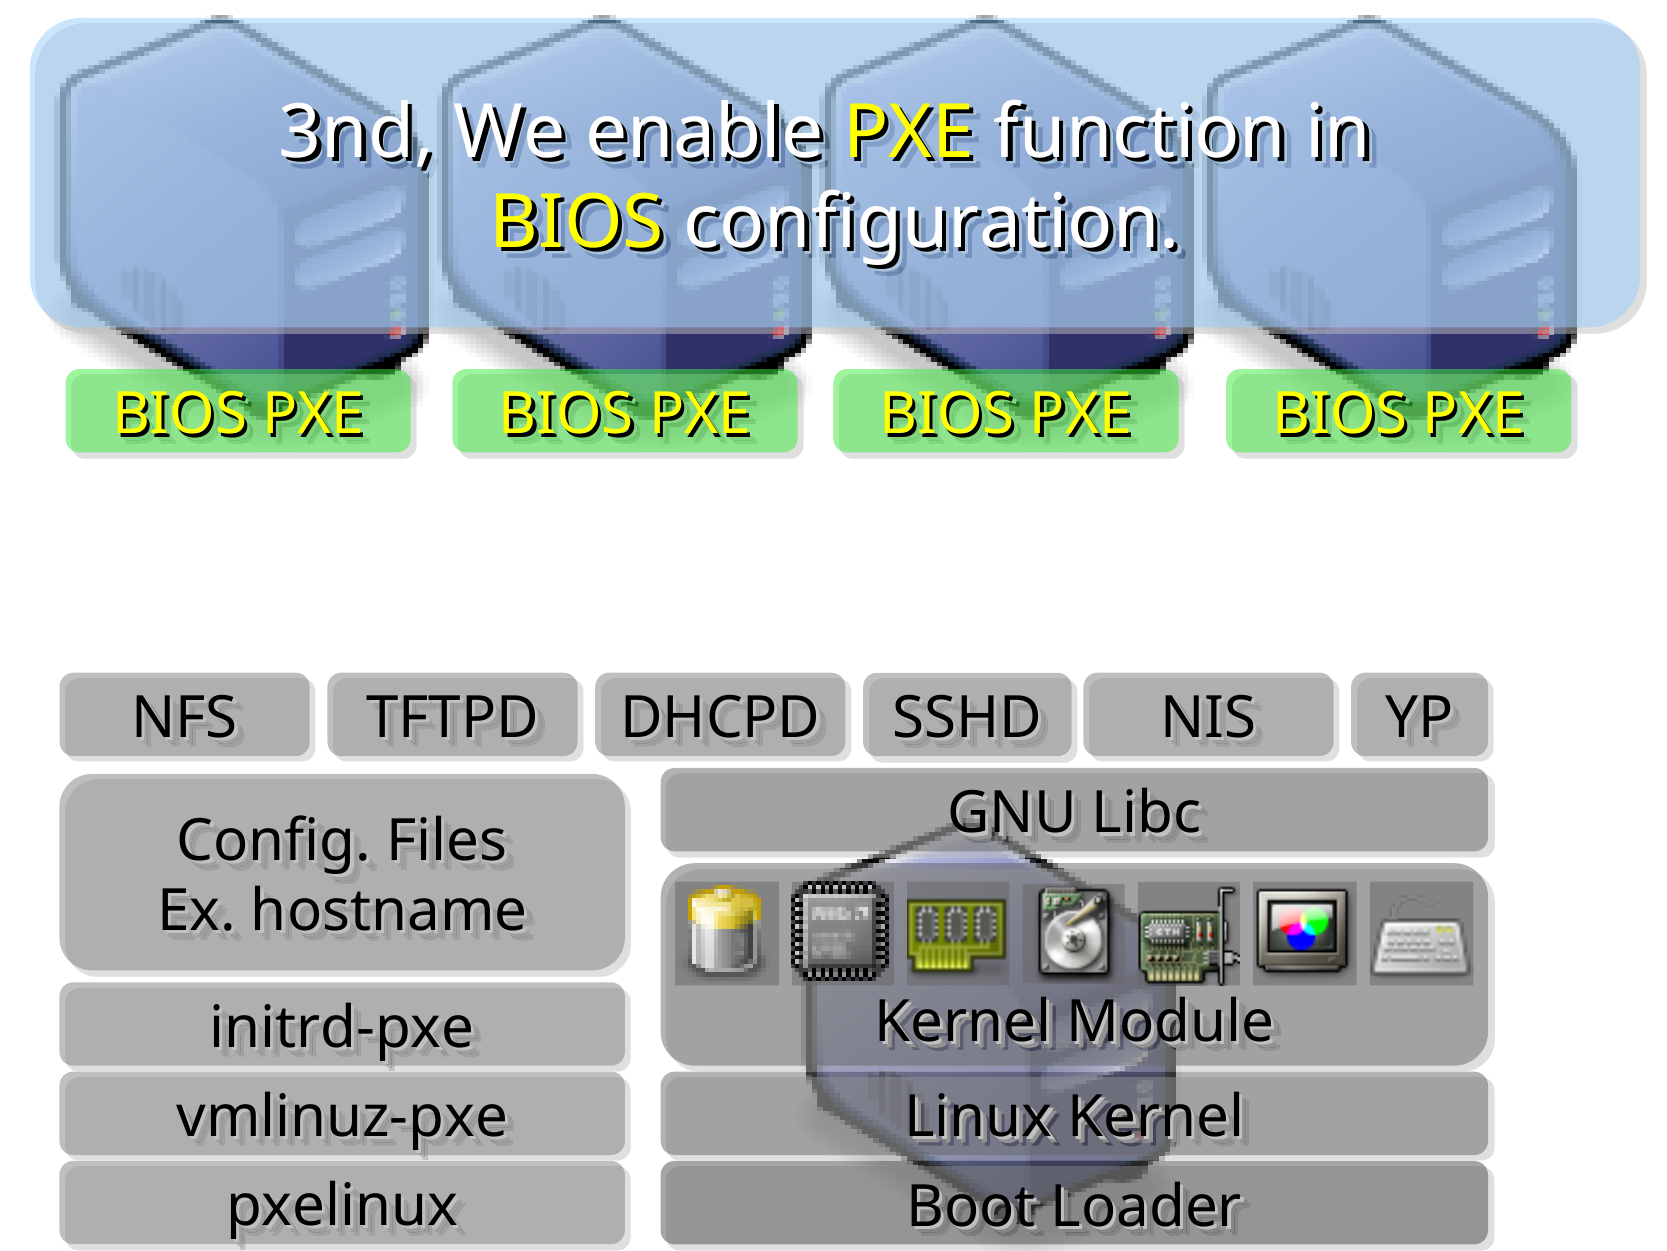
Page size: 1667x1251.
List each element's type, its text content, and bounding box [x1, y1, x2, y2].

text_box BIOS PXE [452, 369, 798, 453]
text_box NIS [1083, 672, 1334, 757]
text_box vmlinuz-pxe [59, 1071, 625, 1156]
picture [1253, 881, 1357, 986]
text_box SSHD [863, 672, 1072, 757]
picture [773, 1245, 1221, 1251]
text_box 3nd, We enable PXE function in BIOS configuration. [29, 17, 1641, 328]
text_box BIOS PXE [1226, 369, 1572, 453]
text_box DHCPD [595, 672, 846, 757]
text_box Config. Files Ex. hostname [59, 773, 625, 971]
picture [1137, 881, 1240, 986]
text_box YP [1351, 672, 1489, 757]
text_box Boot Loader [660, 1160, 1489, 1245]
picture [773, 1066, 1221, 1071]
text_box initrd-pxe [59, 982, 625, 1066]
picture [773, 852, 1221, 863]
picture [773, 1156, 1221, 1160]
text_box BIOS PXE [65, 369, 411, 453]
picture [791, 881, 894, 986]
picture [1369, 881, 1474, 986]
text_box pxelinux [59, 1160, 625, 1245]
text_box TFTPD [327, 672, 578, 757]
picture [27, 2, 1622, 506]
text_box GNU Libc [660, 767, 1489, 852]
text_box Kernel Module [660, 863, 1489, 1066]
text_box NFS [59, 672, 310, 757]
picture [1022, 883, 1125, 984]
picture [675, 881, 779, 986]
text_box Linux Kernel [660, 1071, 1489, 1156]
picture [907, 881, 1010, 986]
text_box BIOS PXE [833, 369, 1179, 453]
